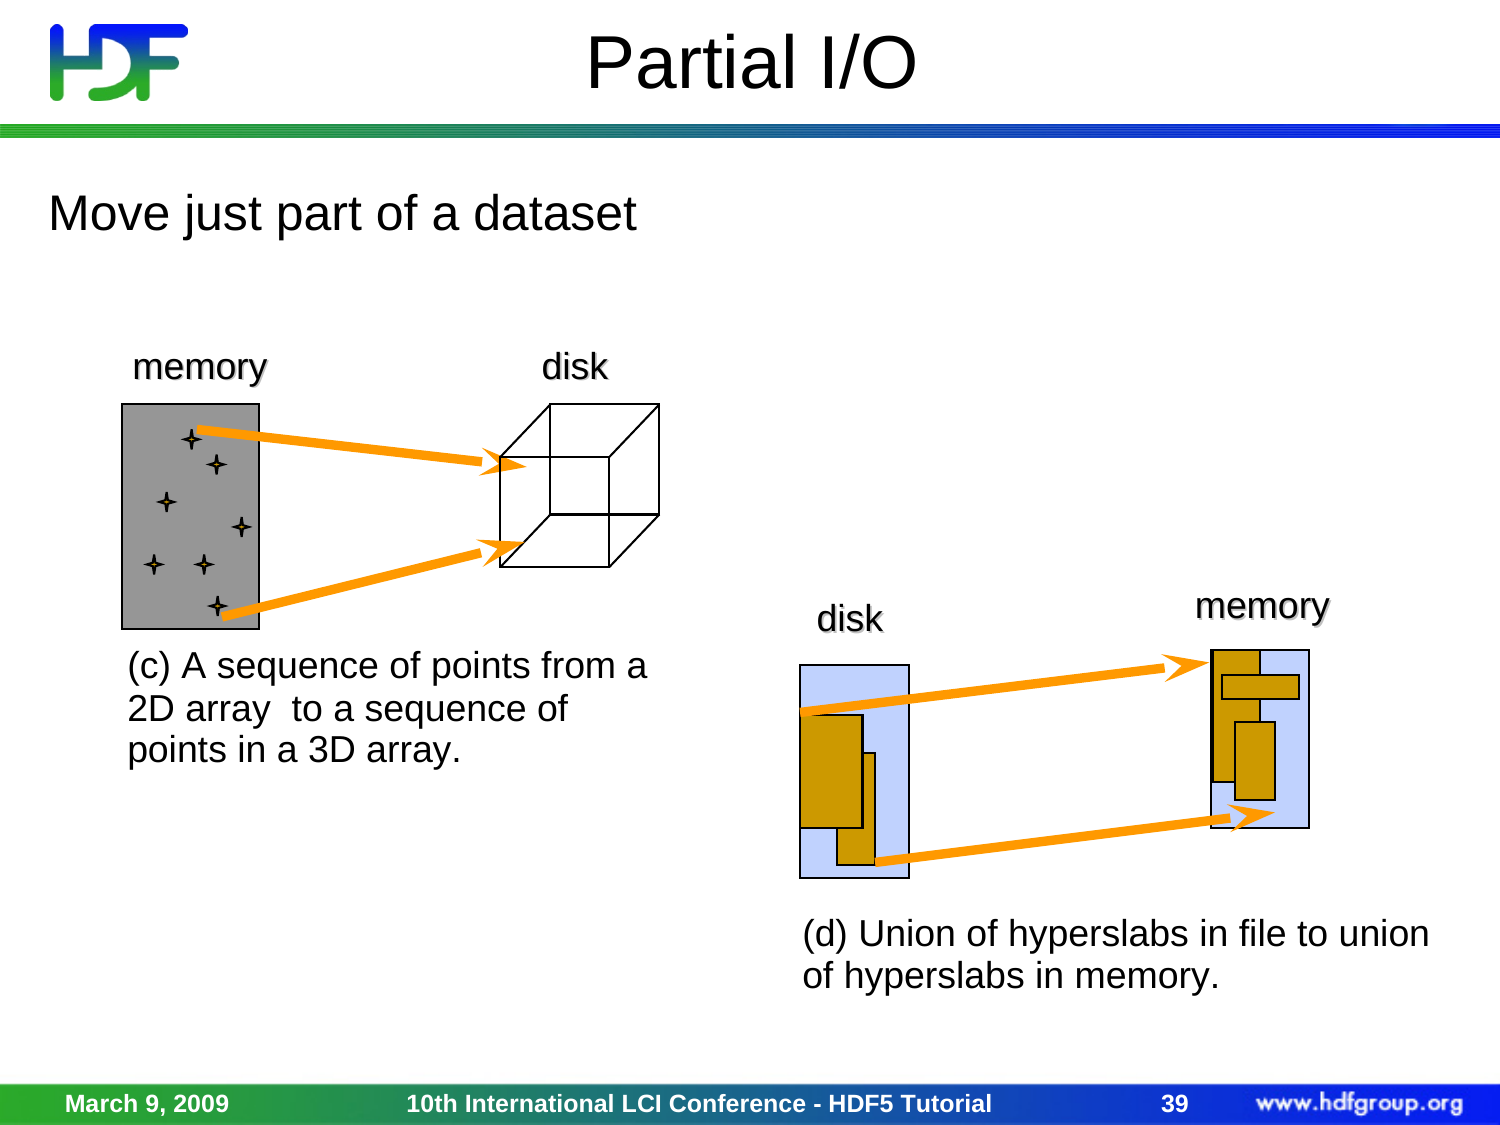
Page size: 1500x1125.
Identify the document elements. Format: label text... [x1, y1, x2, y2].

text_box disk [474, 337, 676, 395]
text_box [121, 404, 260, 630]
text_box disk [749, 589, 951, 648]
text_box 10th International LCI Conference - HDF5 Tutorial [374, 1087, 1026, 1125]
picture [0, 0, 1500, 1125]
text_box (c) A sequence of points from a 2D array to a sequence of points in a 3D array. [112, 637, 688, 779]
text_box (d) Union of hyperslabs in file to union of hyperslabs in memory. [787, 904, 1463, 1004]
text_box Move just part of a dataset [33, 177, 653, 249]
text_box [800, 704, 910, 878]
text_box memory [1162, 577, 1363, 635]
text_box [1210, 649, 1310, 828]
text_box <number> [1112, 1087, 1238, 1125]
text_box March 9, 2009 [49, 1087, 374, 1125]
title Partial I/O [187, 13, 1338, 113]
text_box [800, 665, 910, 707]
text_box memory [99, 337, 301, 395]
